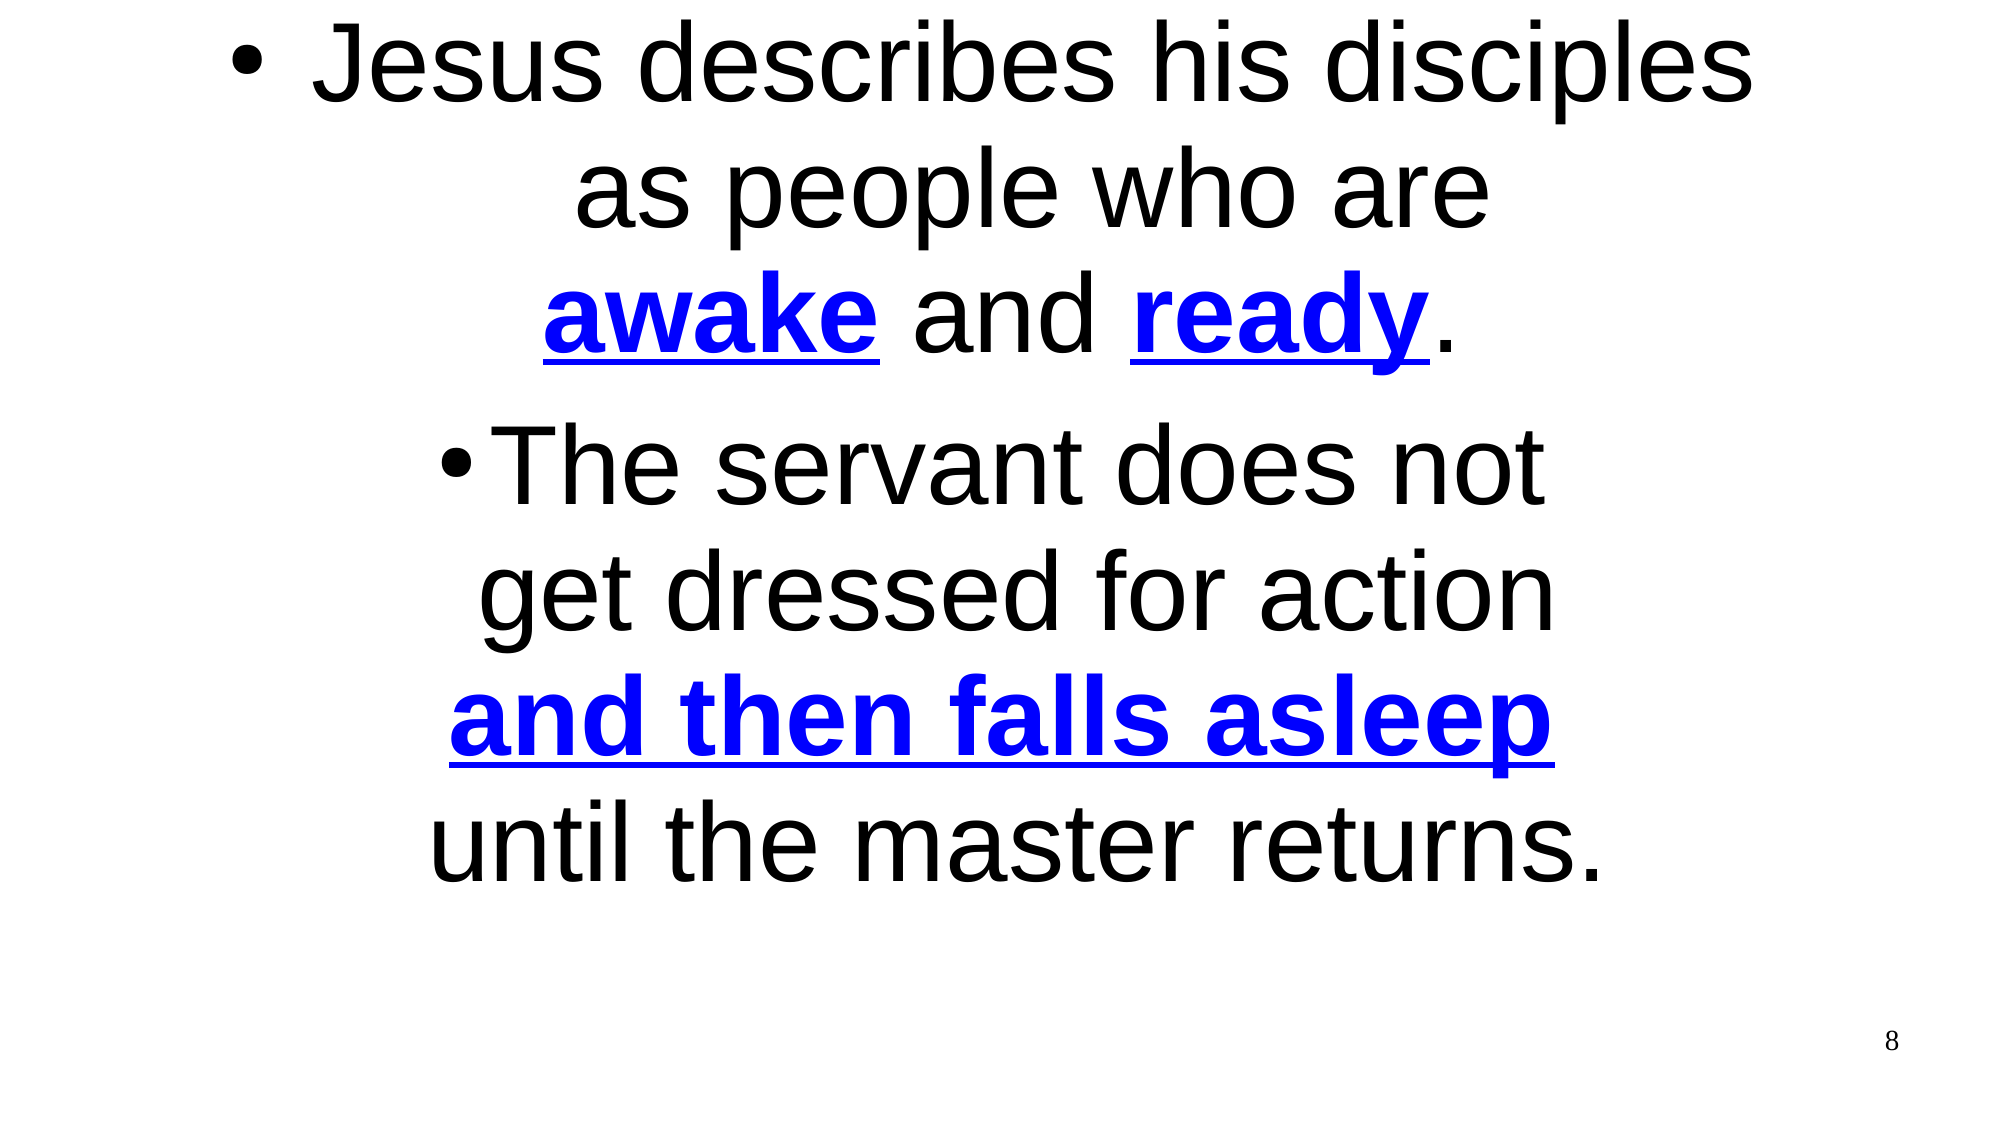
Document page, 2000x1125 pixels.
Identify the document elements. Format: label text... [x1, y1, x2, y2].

list Jesus describes his disciples as people who are awake and ready. The servant does not get dressed for action and then falls asleep until the master returns. [0, 0, 1996, 1123]
